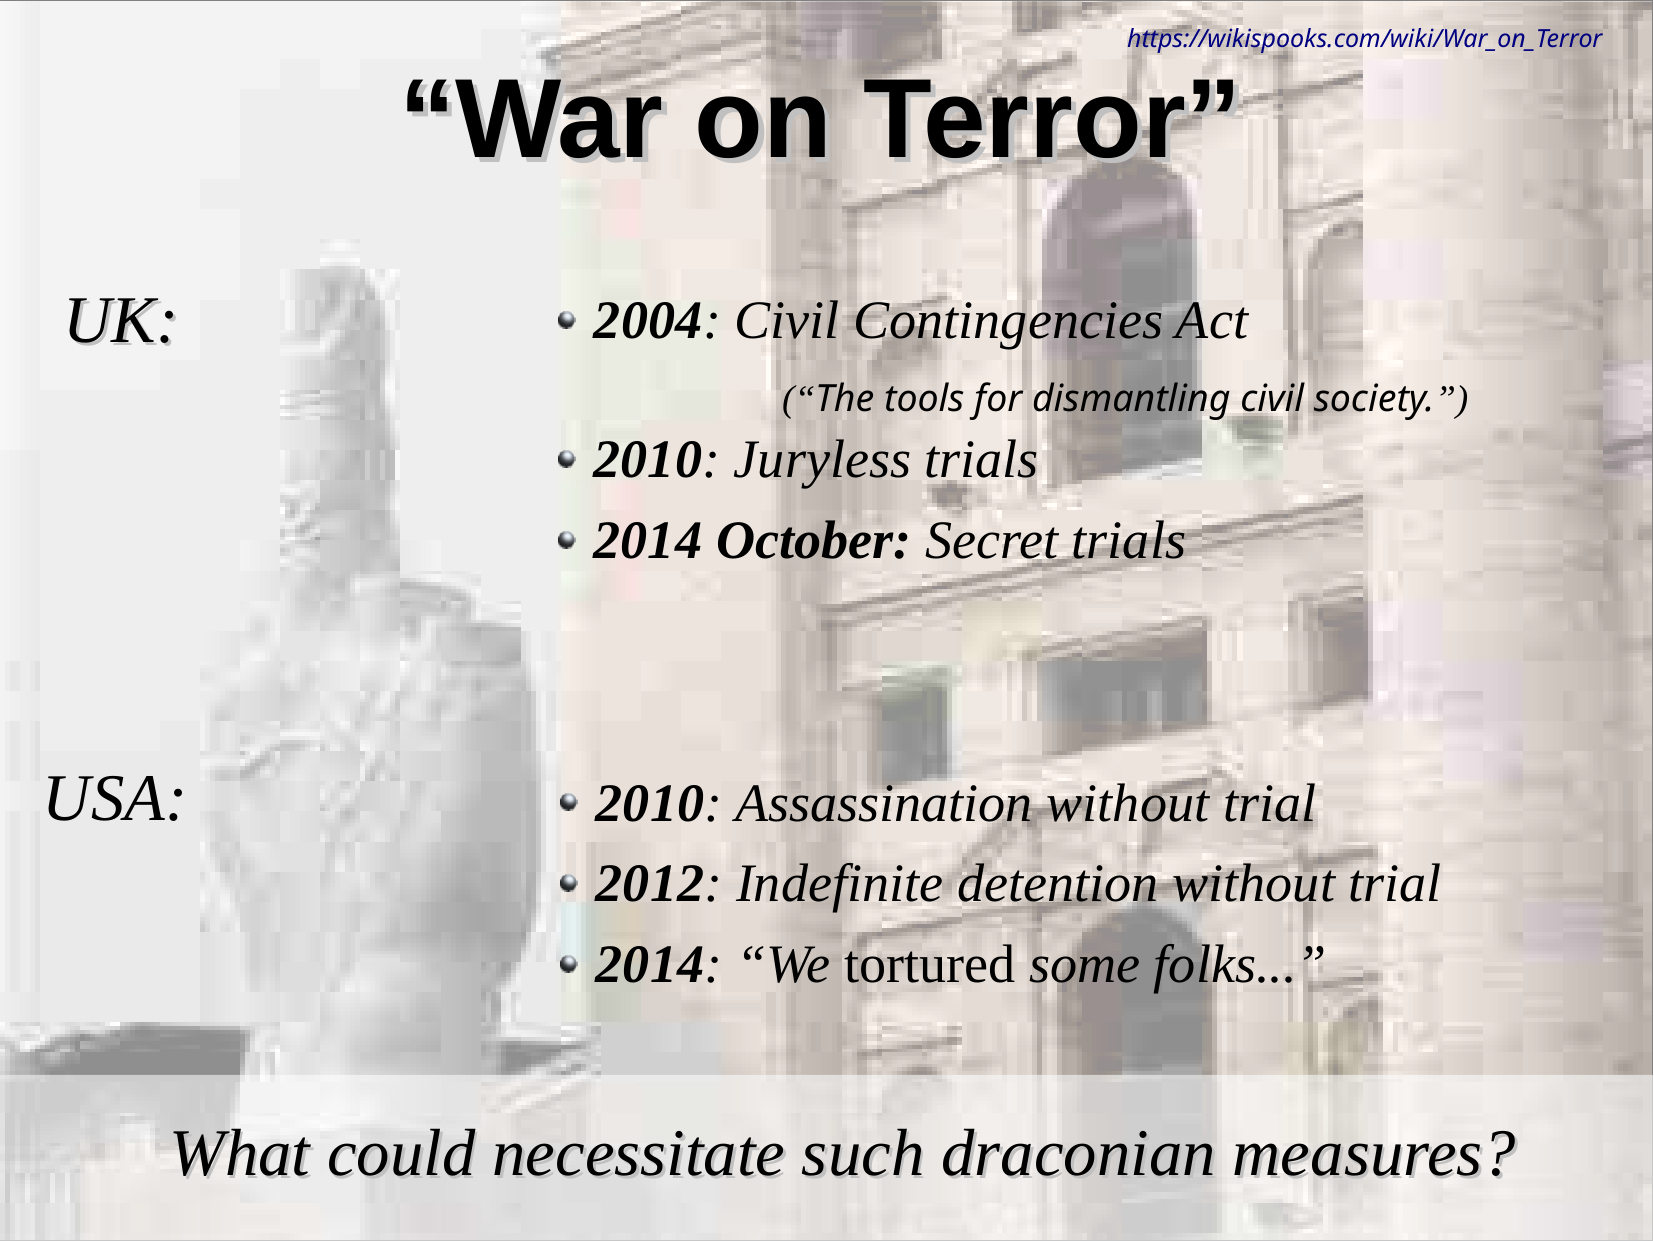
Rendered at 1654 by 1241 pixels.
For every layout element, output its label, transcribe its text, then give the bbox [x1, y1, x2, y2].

text_box (“The tools for dismantling civil society.”) [609, 356, 1642, 438]
text_box What could necessitate such draconian measures? [40, 1110, 1613, 1200]
text_box 2010: Juryless trials 2014 October: Secret trials [543, 414, 1645, 504]
picture [558, 531, 576, 549]
text_box “War on Terror” [17, 55, 1625, 182]
text_box 2004: Civil Contingencies Act [543, 284, 1355, 360]
text_box https://wikispooks.com/wiki/War_on_Terror [868, 20, 1604, 50]
text_box [0, 0, 1653, 1241]
text_box USA: [0, 755, 231, 845]
text_box 2010: Assassination without trial 2012: Indefinite detention without trial 2014: “We tortured some folks...” [545, 736, 1653, 1034]
text_box UK: [0, 277, 213, 367]
